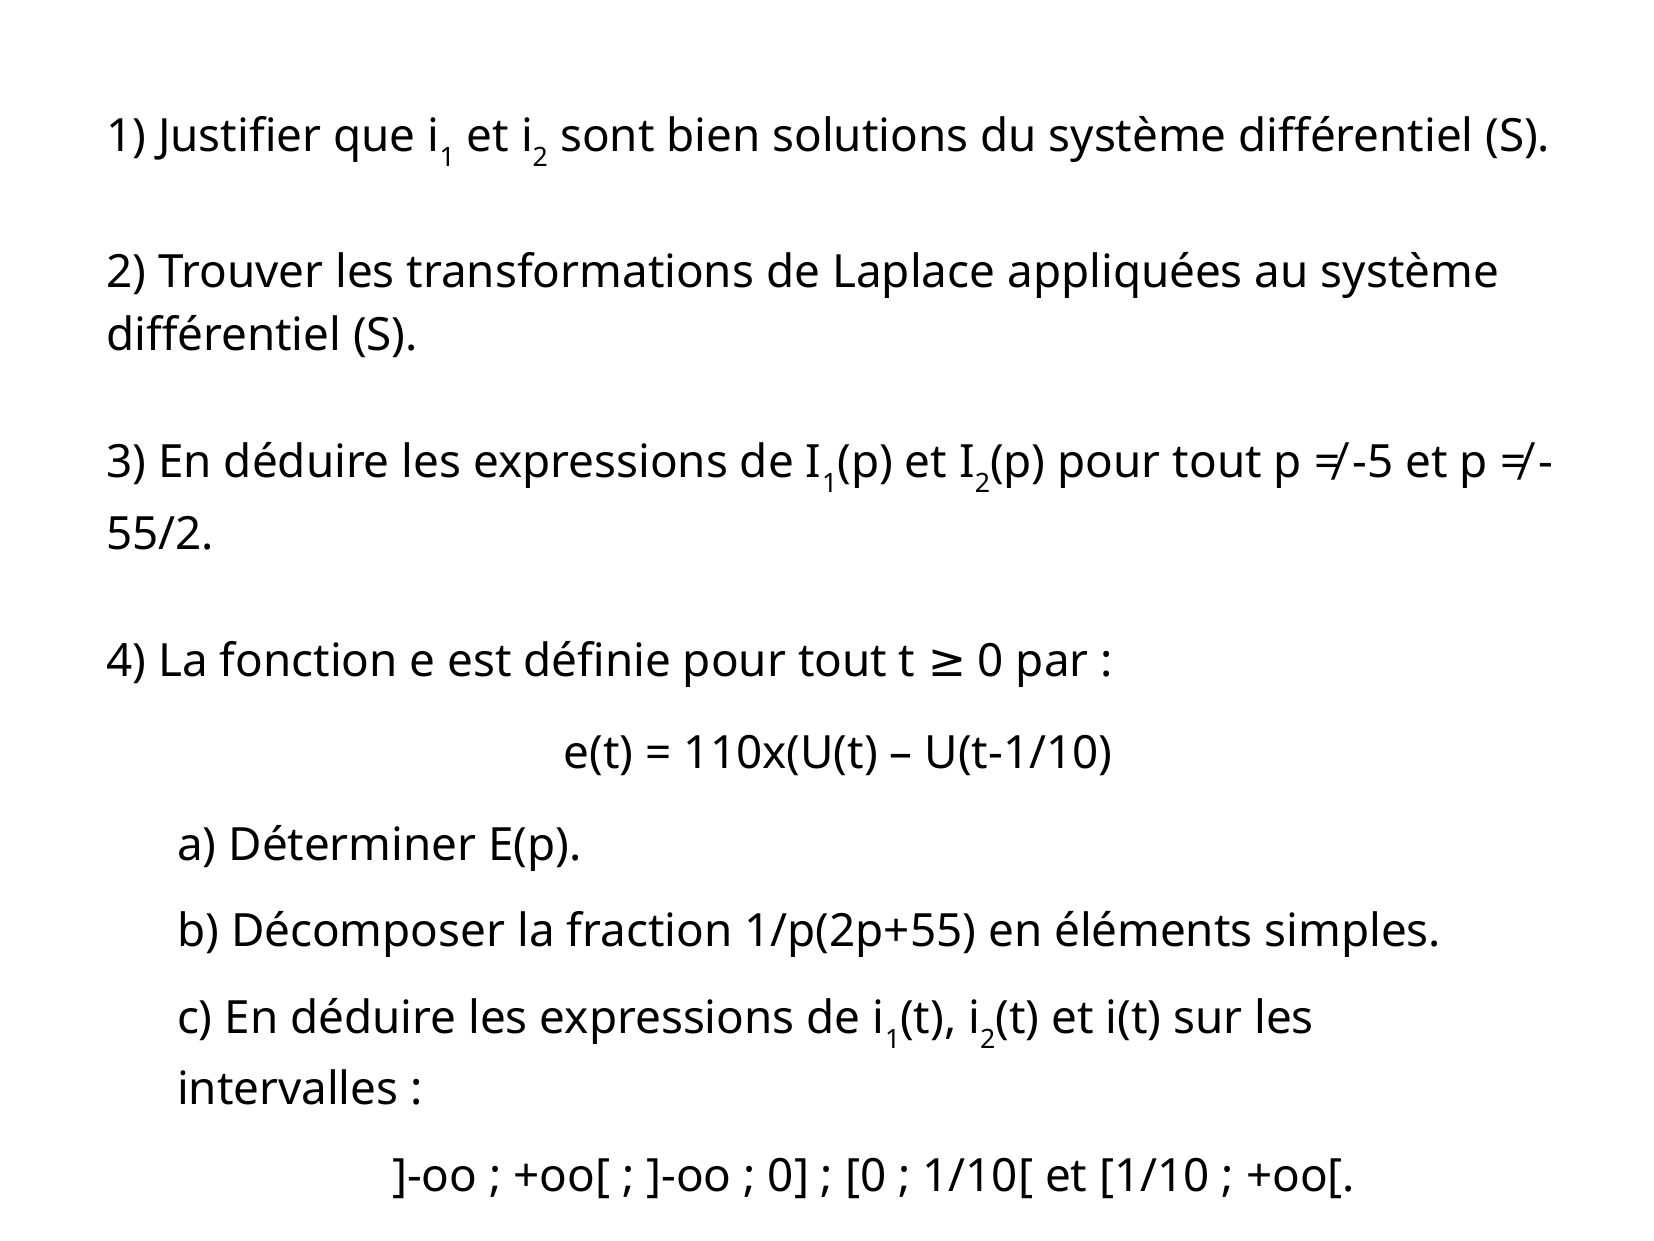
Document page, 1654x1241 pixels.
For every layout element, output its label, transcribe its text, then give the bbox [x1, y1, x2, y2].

list 1) Justifier que i1 et i2 sont bien solutions du système différentiel (S). 2) Trouver les transformations de Laplace appliquées au système différentiel (S). 3) En déduire les expressions de I1(p) et I2(p) pour tout p ≠ -5 et p ≠ -55/2. 4) La fonction e est définie pour tout t ≥ 0 par : e(t) = 110x(U(t) – U(t-1/10) a) Déterminer E(p). b) Décomposer la fraction 1/p(2p+55) en éléments simples. c) En déduire les expressions de i1(t), i2(t) et i(t) sur les intervalles : ]-oo ; +oo[ ; ]-oo ; 0] ; [0 ; 1/10[ et [1/10 ; +oo[. [35, 102, 1571, 1028]
